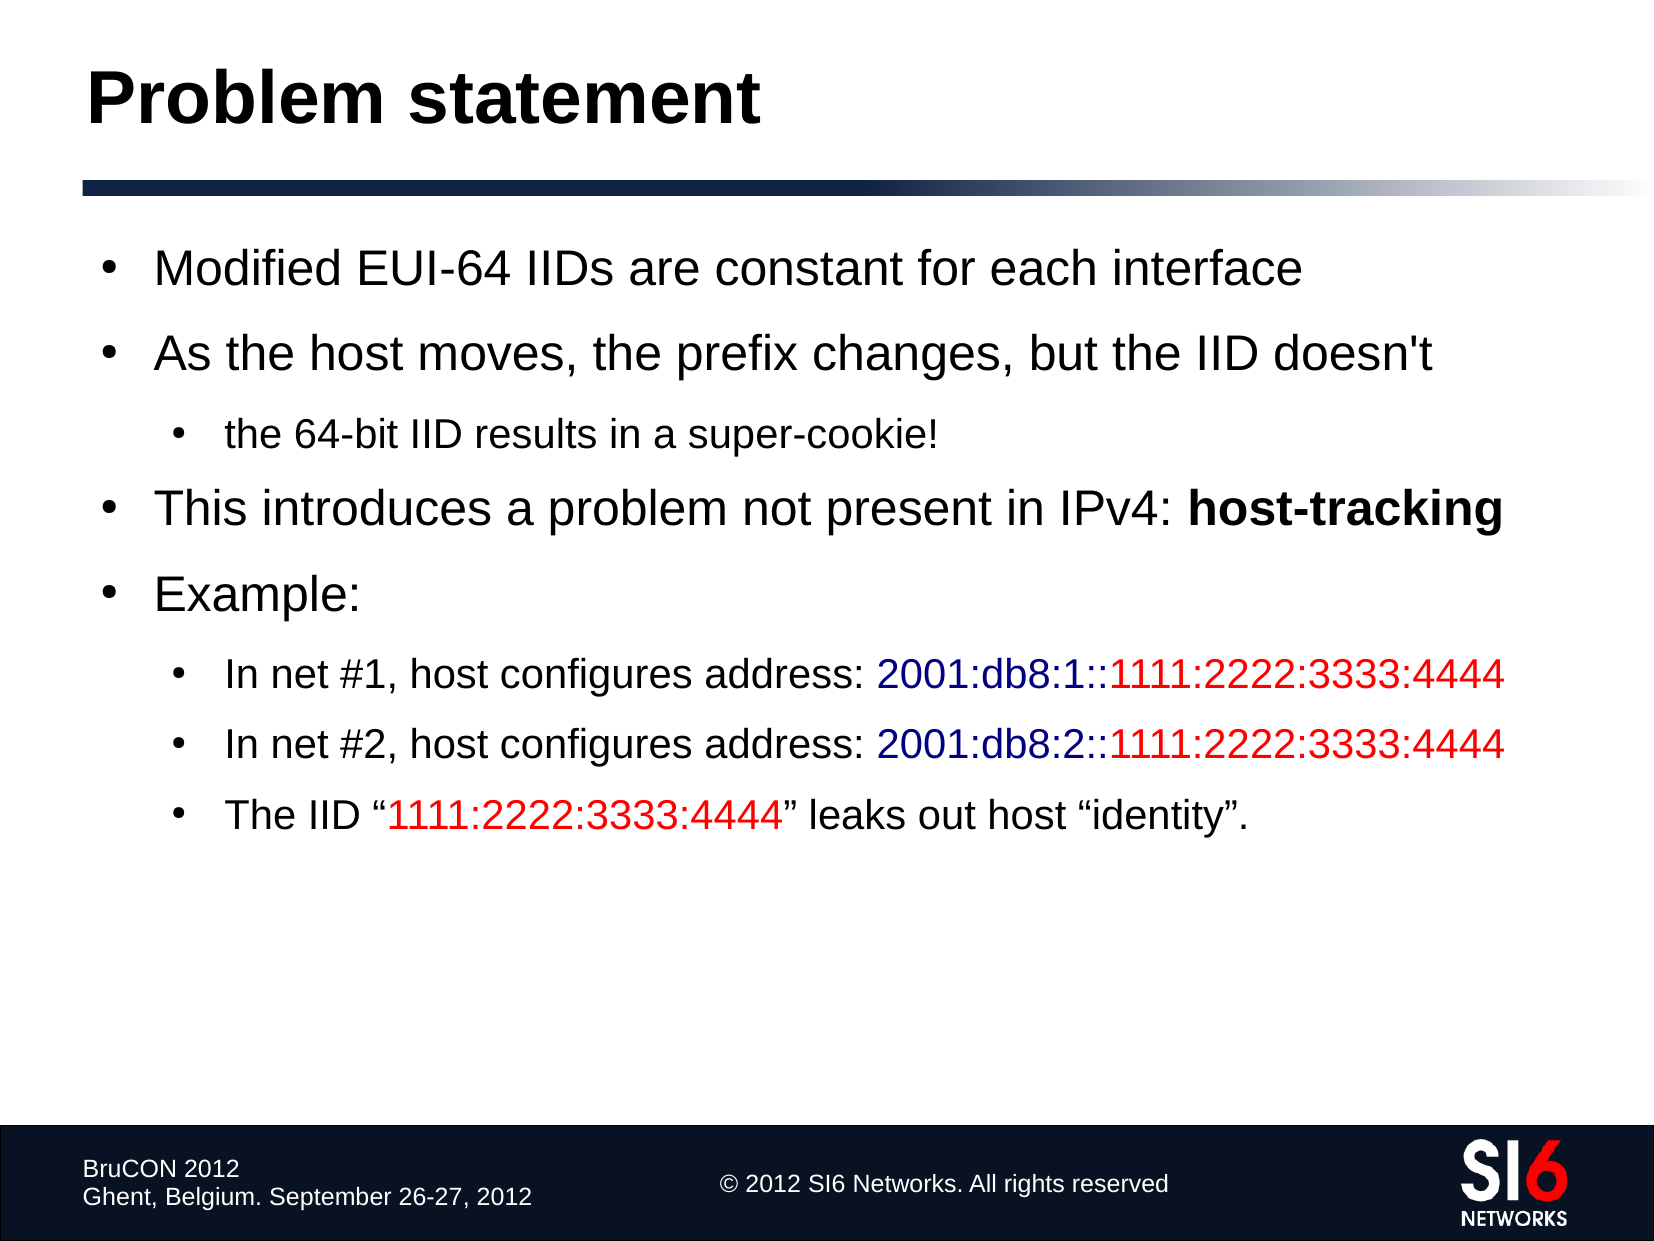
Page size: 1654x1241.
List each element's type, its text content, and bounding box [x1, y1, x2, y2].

title Problem statement [86, 30, 1576, 166]
list Modified EUI-64 IIDs are constant for each interface As the host moves, the prefix changes, but the IID doesn't the 64-bit IID results in a super-cookie! This introduces a problem not present in IPv4: host-tracking Example: In net #1, host configures address: 2001:db8:1::1111:2222:3333:4444 In net #2, host configures address: 2001:db8:2::1111:2222:3333:4444 The IID “1111:2222:3333:4444” leaks out host “identity”. [82, 240, 1571, 1059]
picture [1461, 1139, 1567, 1226]
